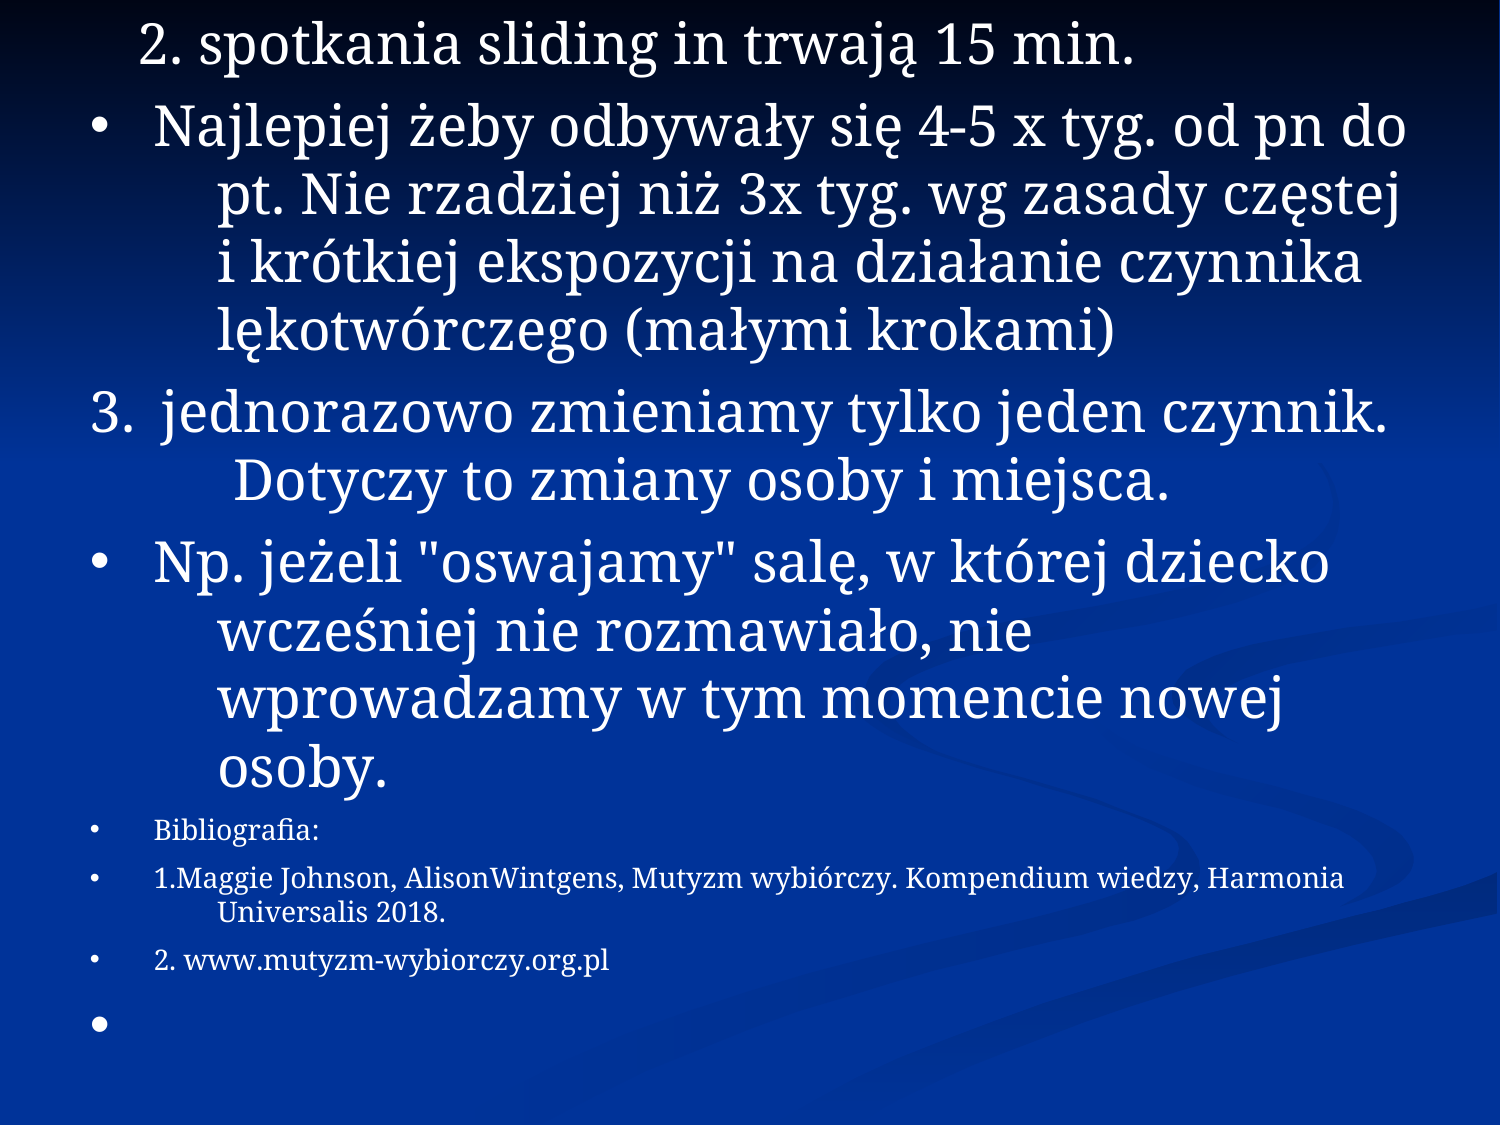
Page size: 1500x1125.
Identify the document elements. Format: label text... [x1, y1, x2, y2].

list 2. spotkania sliding in trwają 15 min. Najlepiej żeby odbywały się 4-5 x tyg. od pn do pt. Nie rzadziej niż 3x tyg. wg zasady częstej i krótkiej ekspozycji na działanie czynnika lękotwórczego (małymi krokami) jednorazowo zmieniamy tylko jeden czynnik. Dotyczy to zmiany osoby i miejsca. Np. jeżeli "oswajamy" salę, w której dziecko wcześniej nie rozmawiało, nie wprowadzamy w tym momencie nowej osoby. Bibliografia: 1.Maggie Johnson, AlisonWintgens, Mutyzm wybiórczy. Kompendium wiedzy, Harmonia Universalis 2018. 2. www.mutyzm-wybiorczy.org.pl [75, 0, 1425, 1005]
